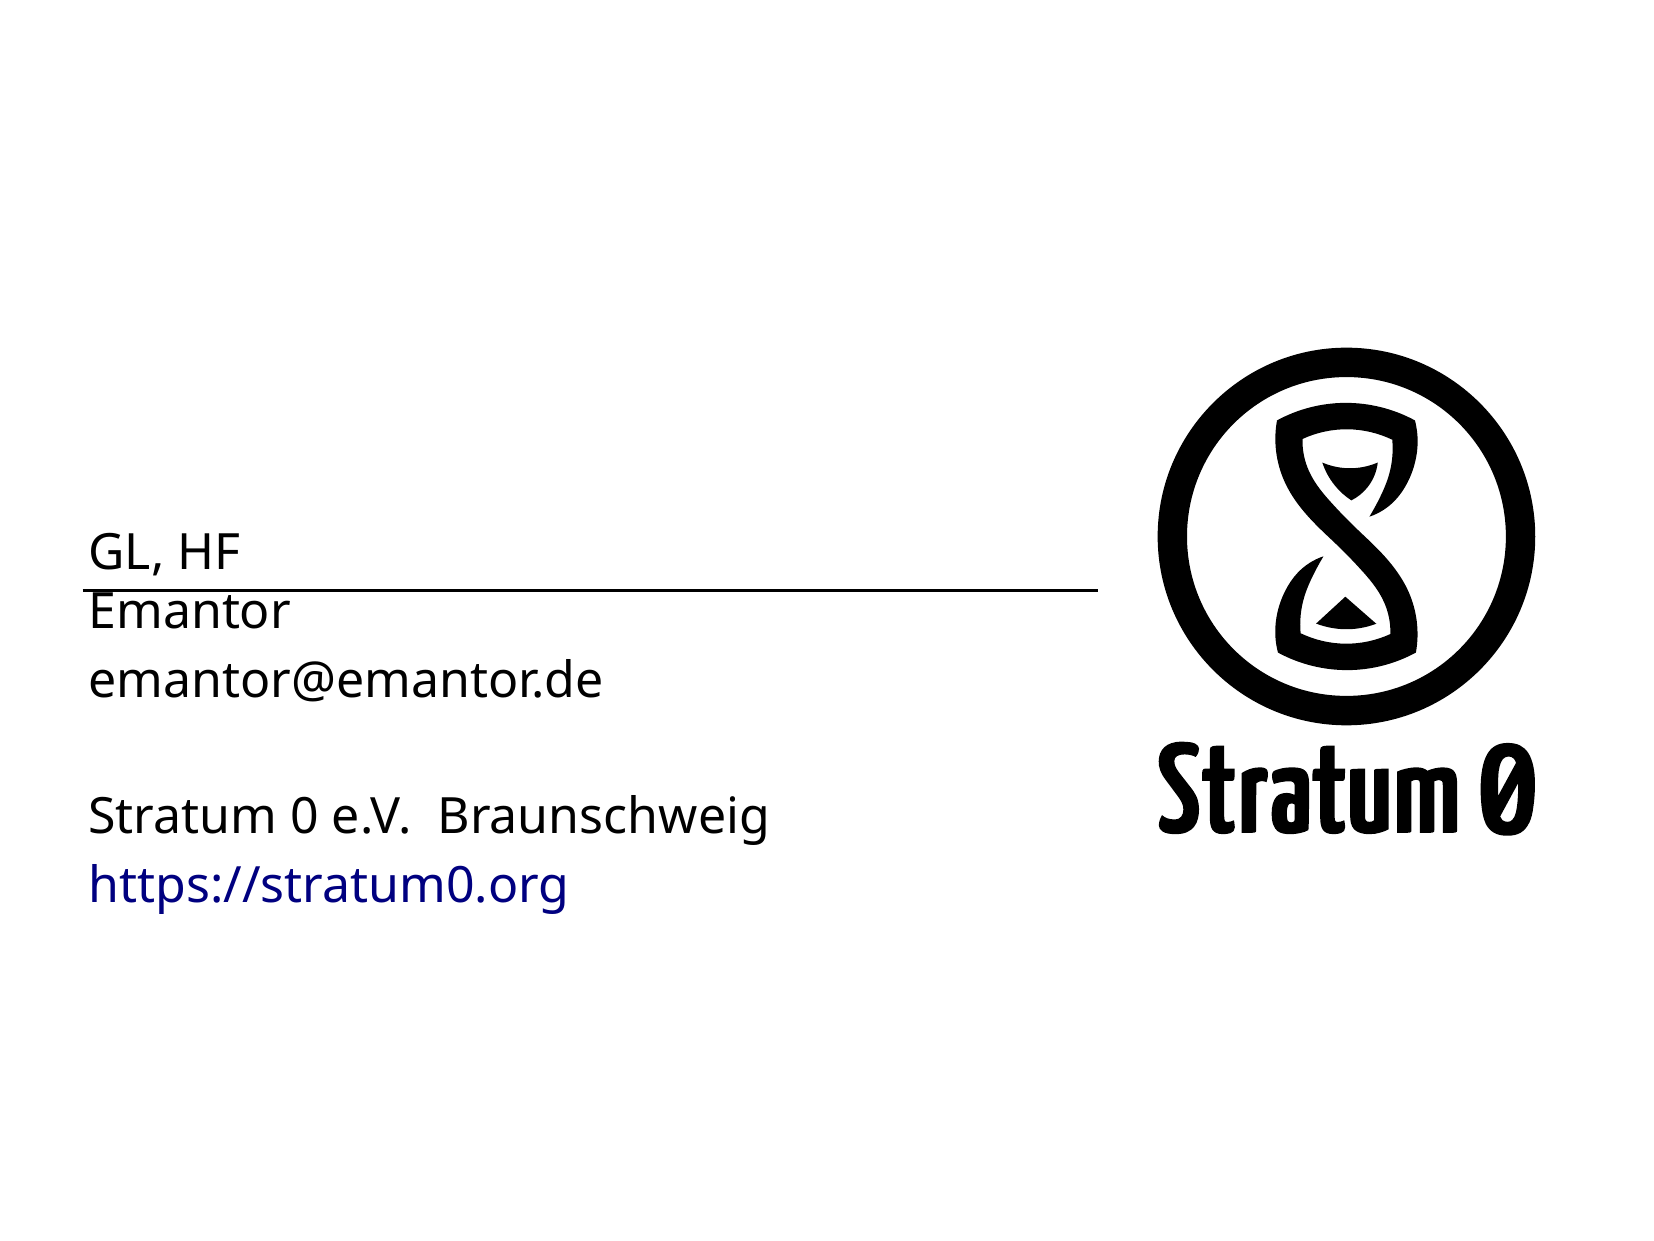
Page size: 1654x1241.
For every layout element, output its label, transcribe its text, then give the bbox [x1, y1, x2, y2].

title GL, HF [88, 520, 1105, 579]
picture [1074, 318, 1619, 863]
title Emantor emantor@emantor.de Stratum 0 e.V. Braunschweig https://stratum0.org [88, 601, 1105, 891]
